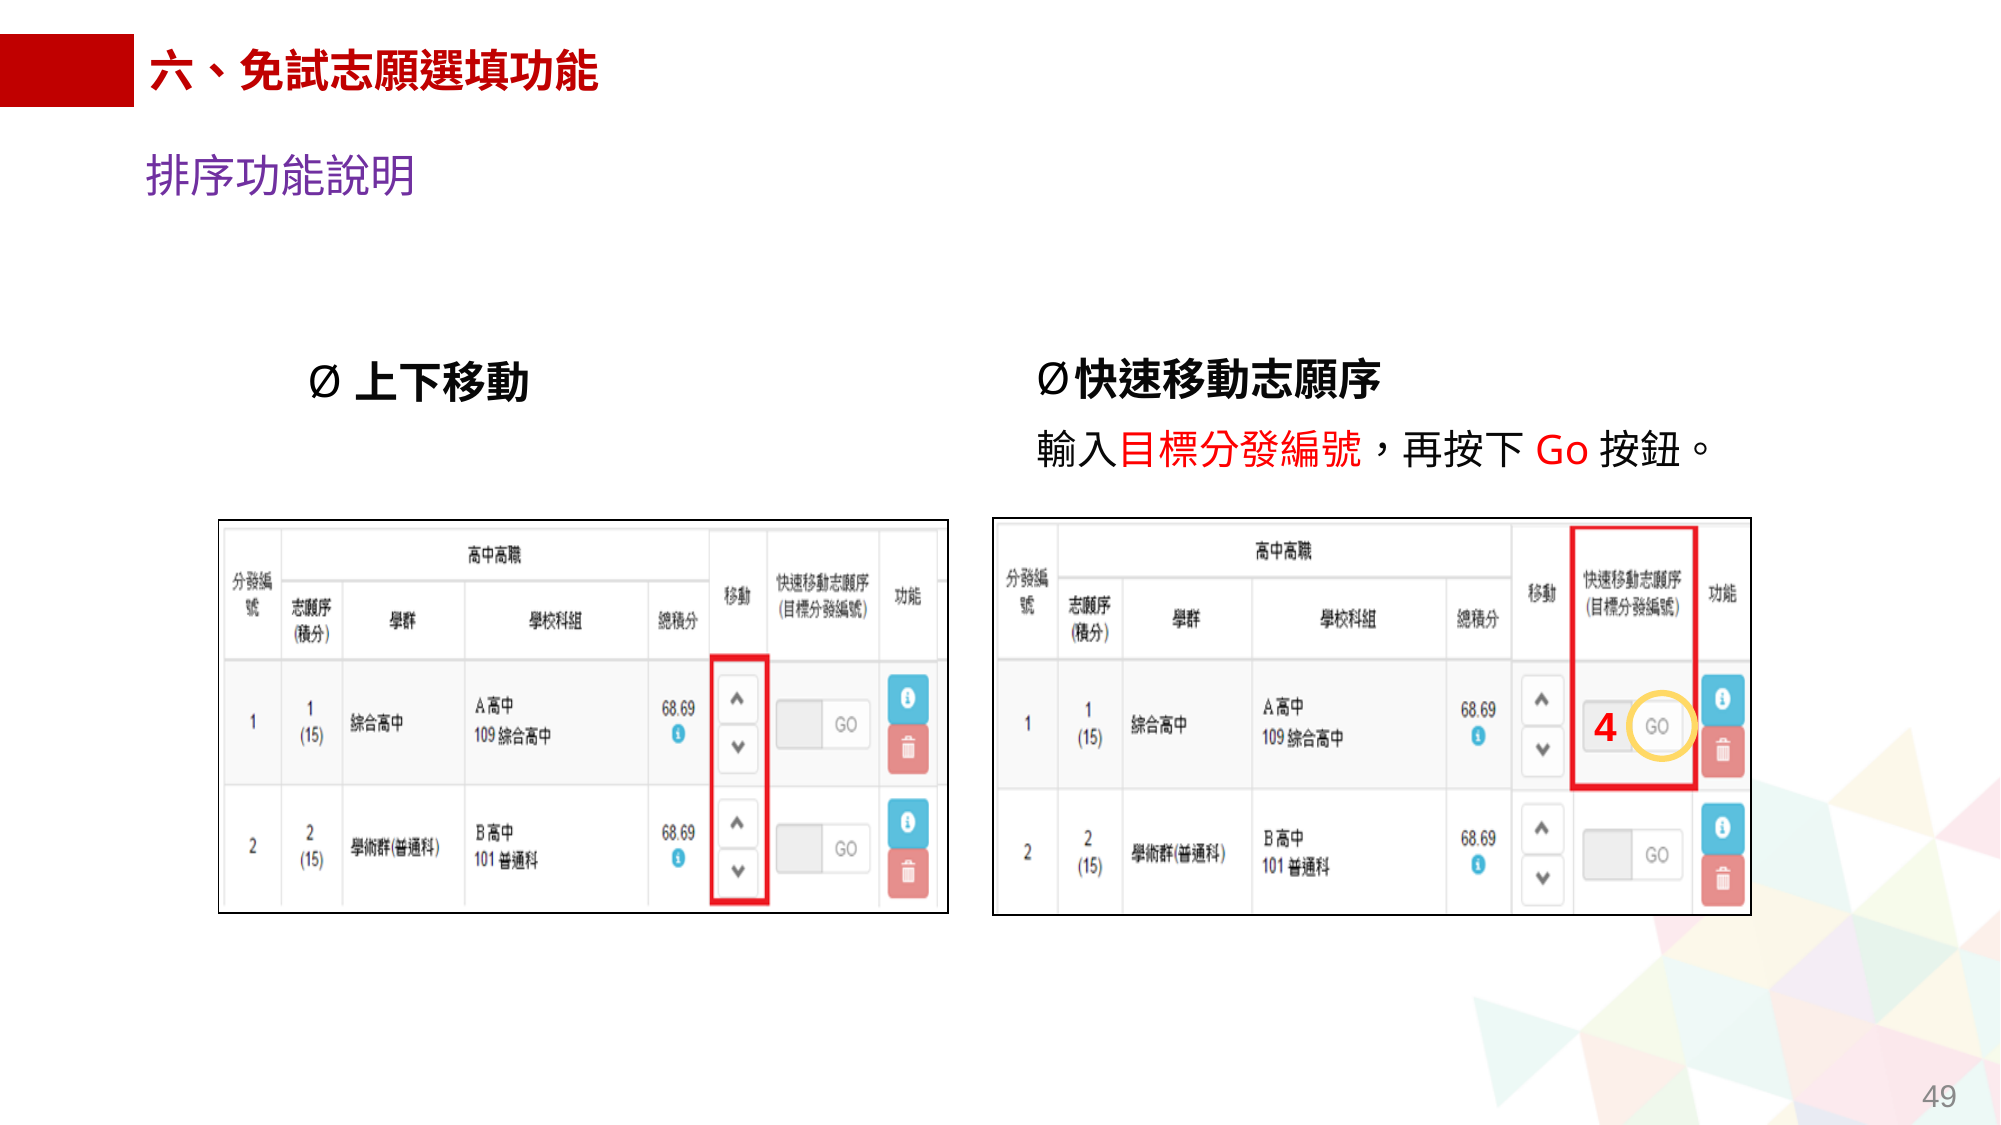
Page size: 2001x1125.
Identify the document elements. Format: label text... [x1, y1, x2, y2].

text_box 快速移動志願序 輸入目標分發編號，再按下Go按鈕。 [1021, 344, 1737, 480]
text_box 4 [1579, 693, 1643, 758]
text_box 上下移動 [293, 347, 639, 415]
picture [993, 518, 1751, 915]
text_box 4 [1633, 704, 1643, 747]
text_box 六、免試志願選填功能 [134, 40, 958, 119]
text_box [0, 34, 134, 107]
picture [219, 520, 948, 913]
text_box 排序功能說明 [115, 113, 441, 210]
text_box 49 [1907, 1064, 2000, 1125]
